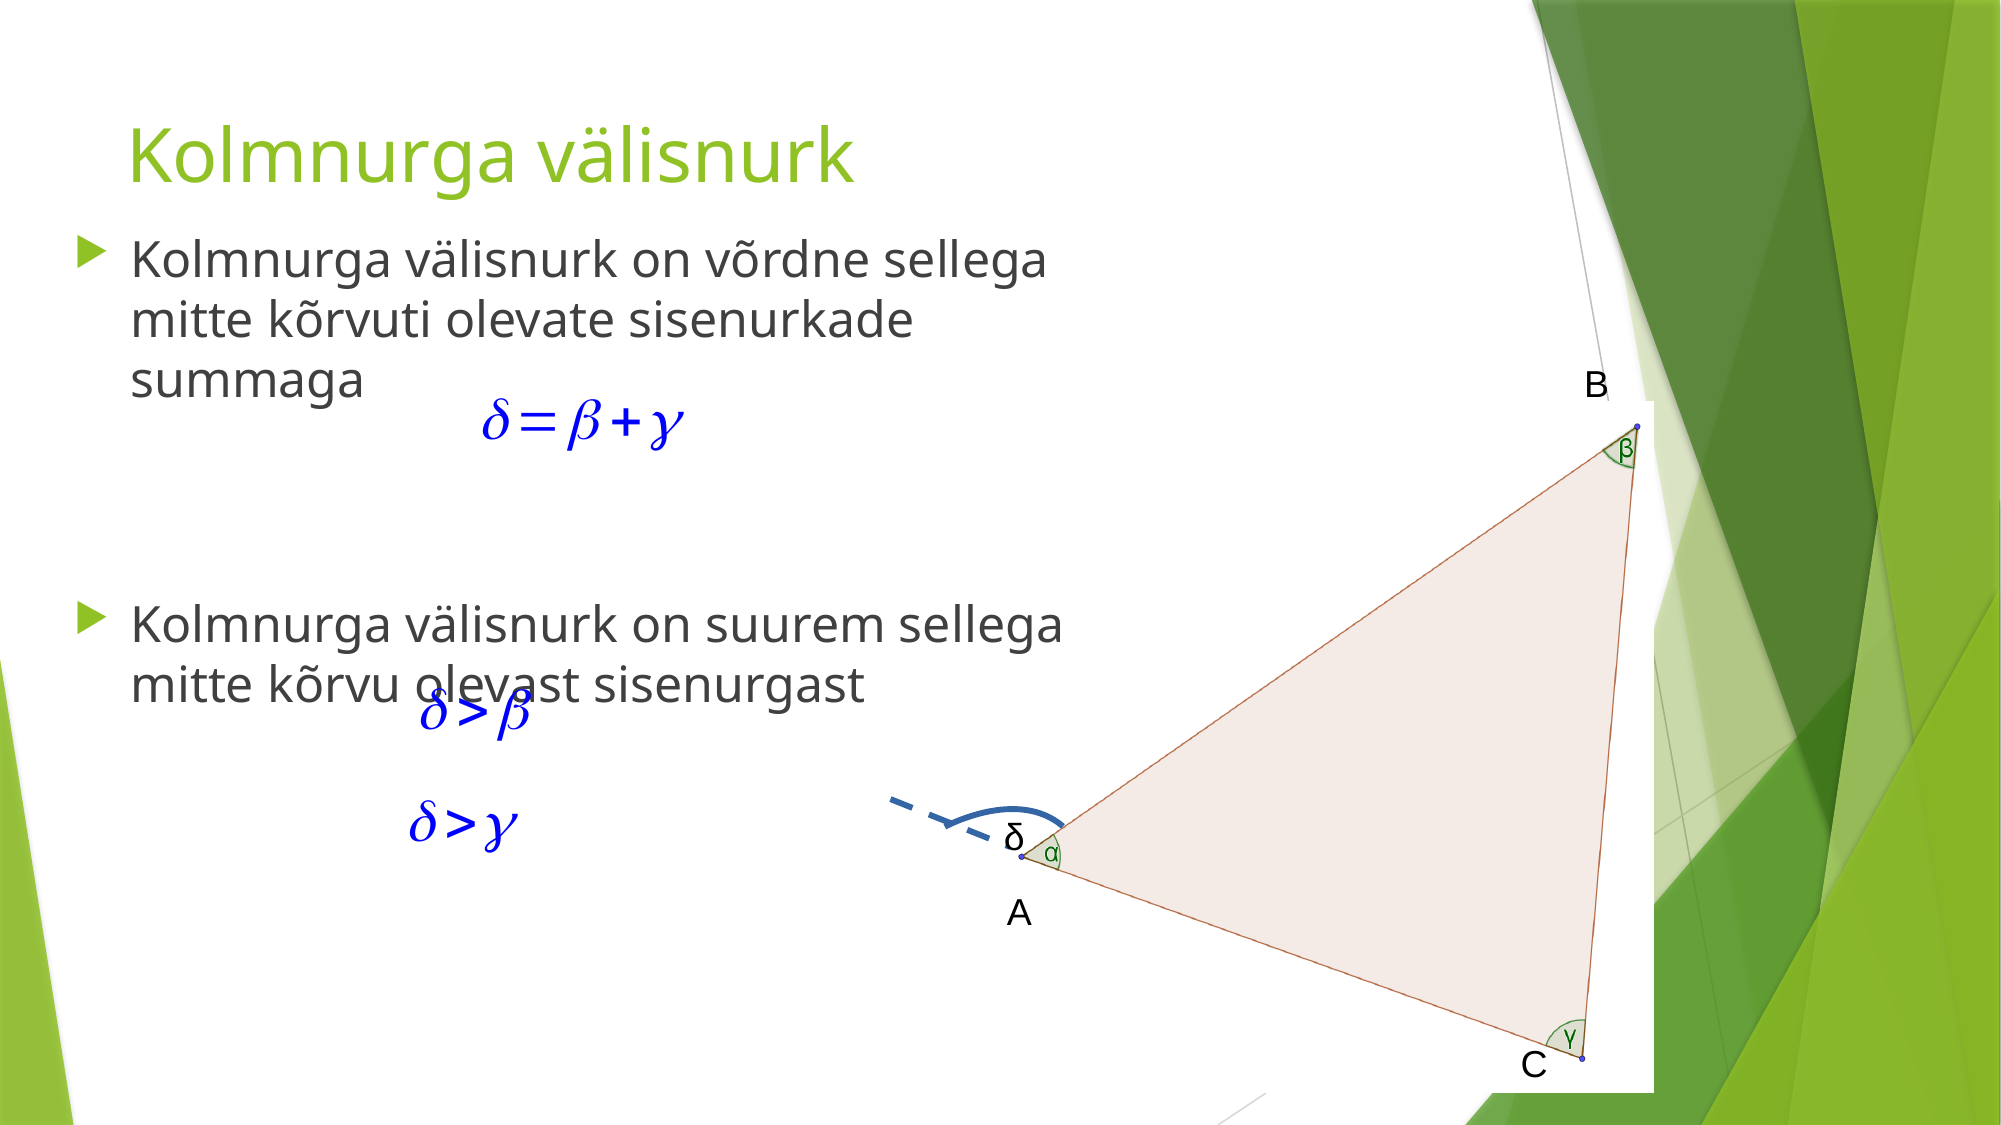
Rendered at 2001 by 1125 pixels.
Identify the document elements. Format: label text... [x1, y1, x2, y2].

chart [472, 395, 695, 455]
title Kolmnurga välisnurk [111, 99, 1522, 317]
list Kolmnurga välisnurk on võrdne sellega mitte kõrvuti olevate sisenurkade summaga Kolmnurga välisnurk on suurem sellega mitte kõrvu olevast sisenurgast [59, 219, 1145, 1093]
text_box A [992, 884, 1047, 942]
text_box δ [988, 813, 1040, 866]
chart [399, 797, 530, 856]
text_box B [1569, 356, 1625, 414]
text_box C [1505, 1035, 1563, 1093]
chart [410, 685, 543, 745]
picture [1145, 401, 1654, 1093]
